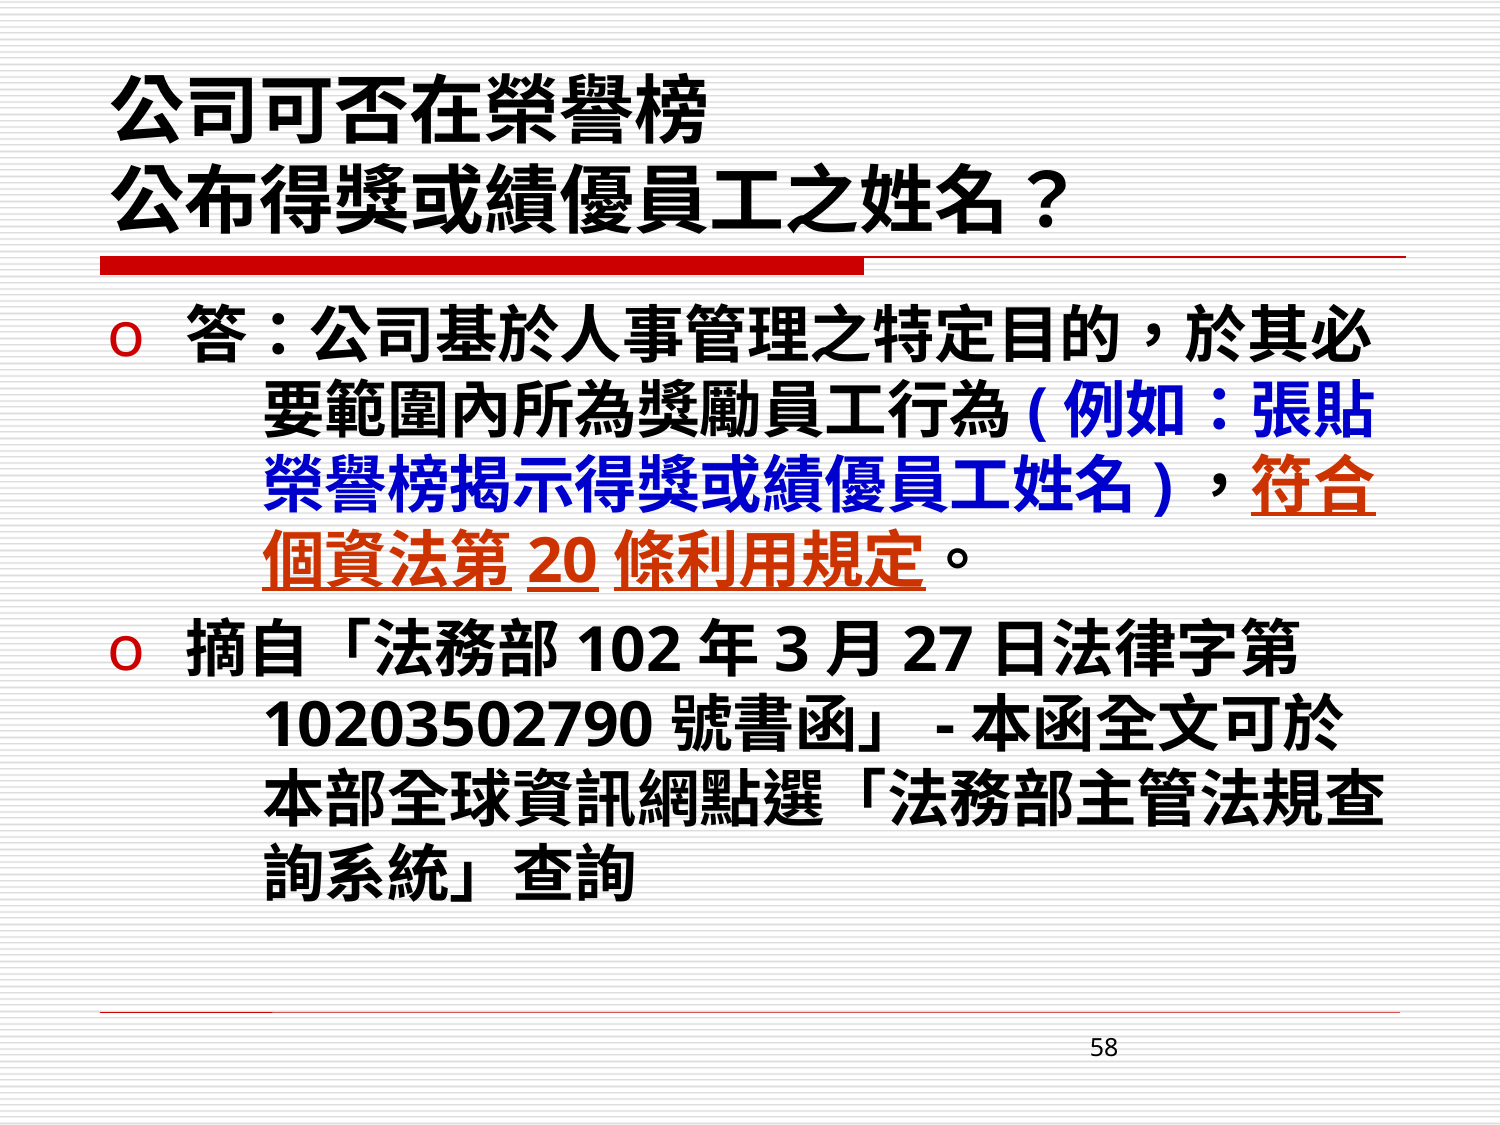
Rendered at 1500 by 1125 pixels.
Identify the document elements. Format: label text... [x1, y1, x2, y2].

text_box [1074, 1024, 1400, 1103]
title 公司可否在榮譽榜 公布得獎或績優員工之姓名？ [94, 50, 1407, 250]
list 答：公司基於人事管理之特定目的，於其必要範圍內所為獎勵員工行為(例如：張貼榮譽榜揭示得獎或績優員工姓名)，符合個資法第20條利用規定。 摘自「法務部102年3月27日法律字第10203502790號書函」-本函全文可於本部全球資訊網點選「法務部主管法規查詢系統」查詢 [92, 287, 1406, 988]
